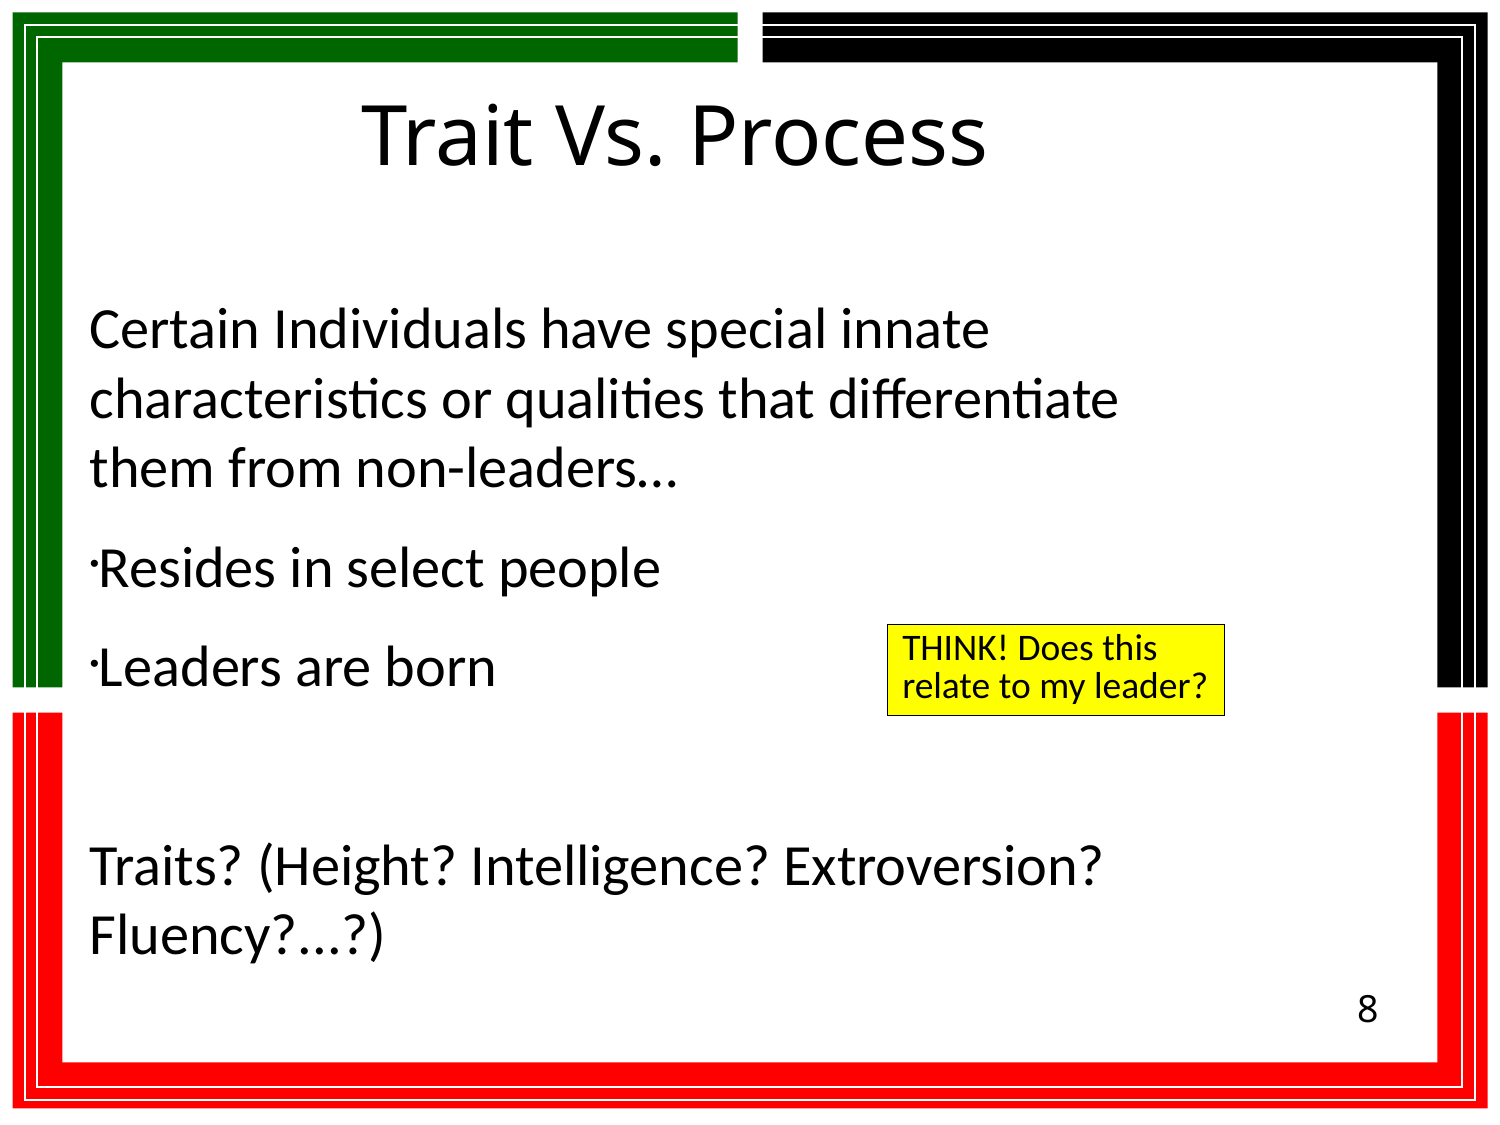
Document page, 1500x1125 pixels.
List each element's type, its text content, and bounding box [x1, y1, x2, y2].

list Certain Individuals have special innate characteristics or qualities that differentiate them from non-leaders… Resides in select people Leaders are born Traits? (Height? Intelligence? Extroversion? Fluency?...?) [75, 282, 1175, 1050]
text_box a [24, 24, 1475, 1100]
text_box [1335, 977, 1400, 1038]
text_box [762, 12, 1488, 688]
title Trait Vs. Process [75, 75, 1275, 263]
text_box THINK! Does this relate to my leader? [887, 624, 1225, 716]
text_box [12, 712, 1488, 1109]
text_box [12, 12, 738, 688]
